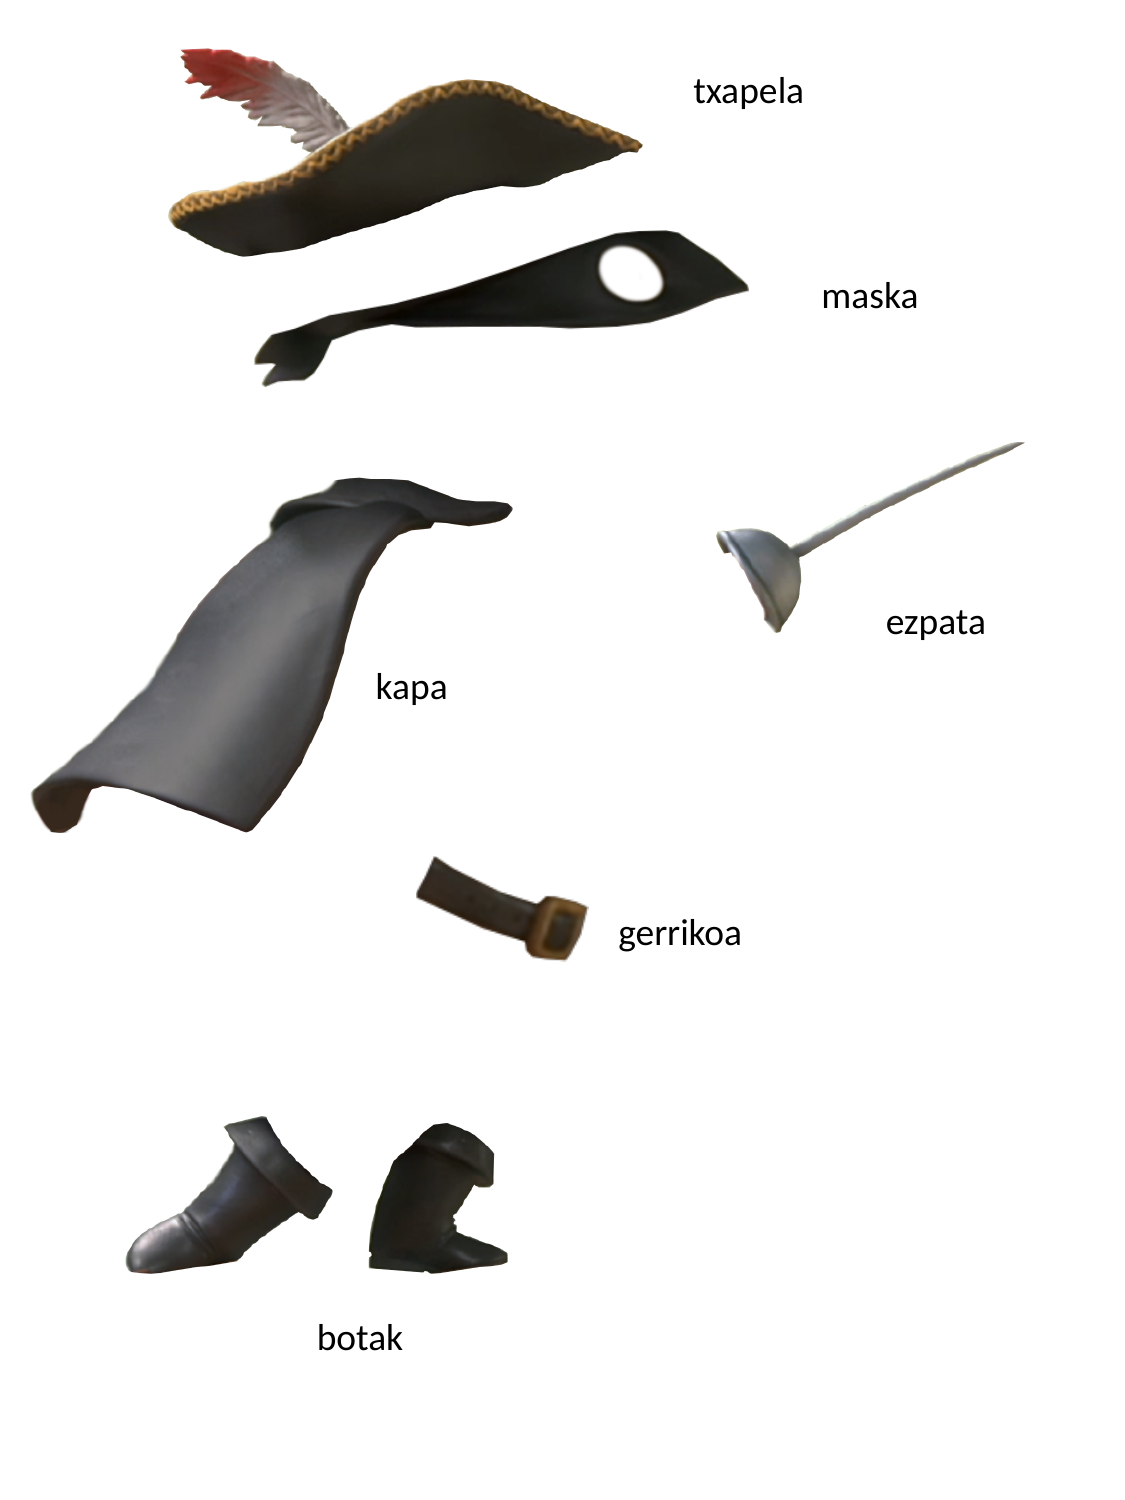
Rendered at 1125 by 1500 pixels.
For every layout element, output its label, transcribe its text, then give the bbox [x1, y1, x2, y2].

picture [125, 1116, 333, 1274]
text_box ezpata [871, 589, 1002, 650]
picture [30, 477, 513, 833]
picture [168, 48, 749, 387]
picture [716, 442, 1025, 633]
text_box txapela [678, 58, 820, 118]
picture [368, 1123, 508, 1274]
picture [416, 856, 589, 962]
text_box botak [302, 1305, 419, 1365]
text_box kapa [360, 654, 463, 715]
text_box gerrikoa [603, 900, 758, 961]
text_box maska [806, 263, 934, 324]
